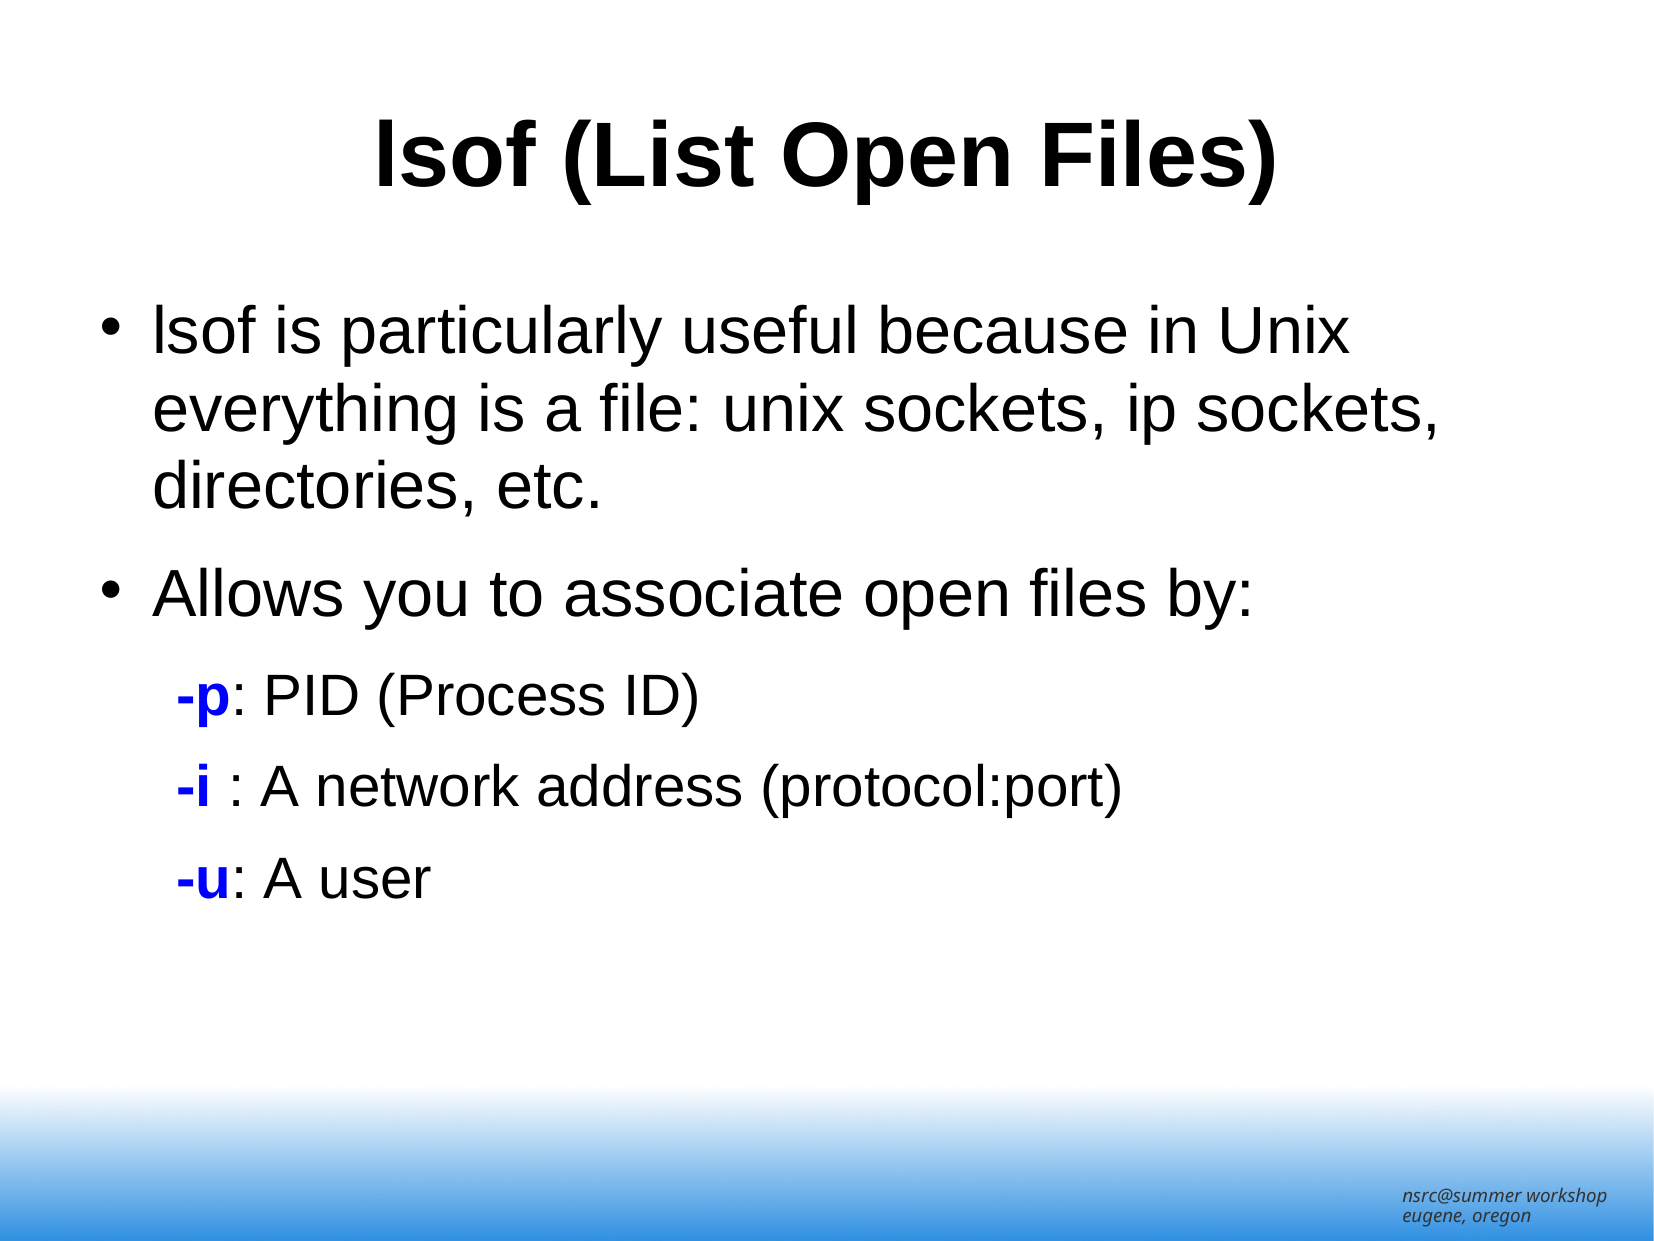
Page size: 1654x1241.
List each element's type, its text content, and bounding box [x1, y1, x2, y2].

list lsof is particularly useful because in Unix everything is a file: unix sockets, ip sockets, directories, etc. Allows you to associate open files by: -p: PID (Process ID) -i : A network address (protocol:port) -u: A user [82, 290, 1571, 1109]
picture [0, 1083, 1654, 1241]
title lsof (List Open Files)‏ [82, 49, 1571, 257]
